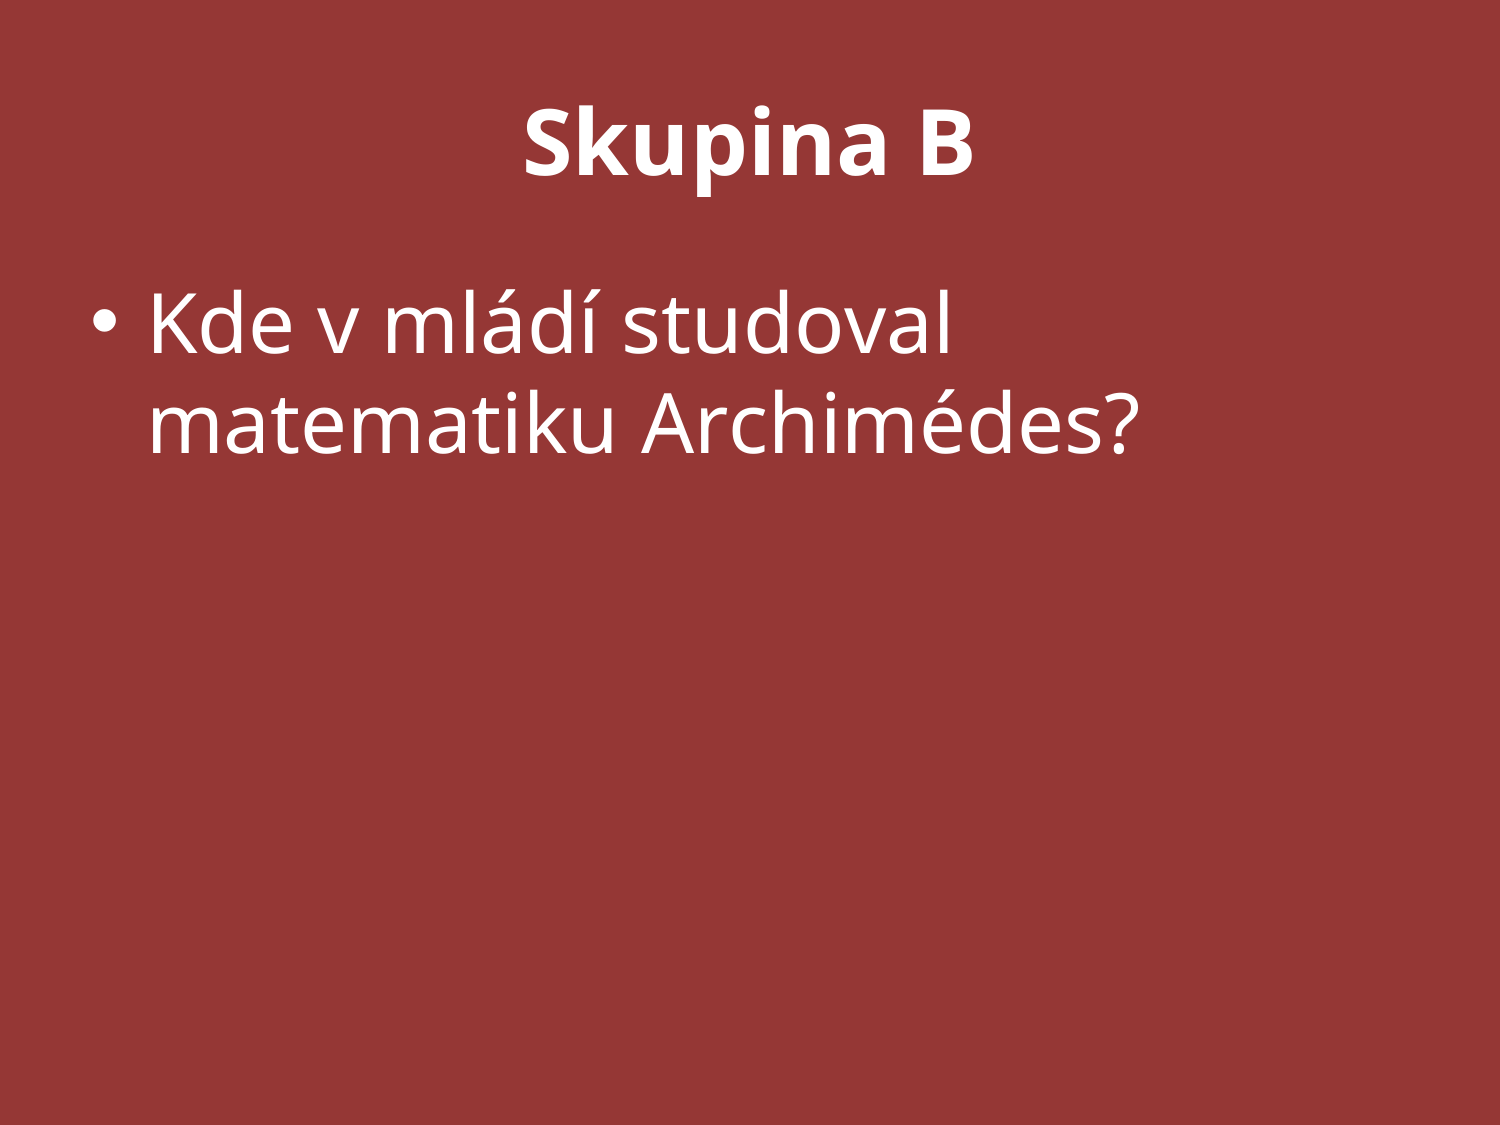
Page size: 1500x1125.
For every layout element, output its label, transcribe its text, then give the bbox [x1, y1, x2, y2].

list Kde v mládí studoval matematiku Archimédes? [75, 262, 1426, 1006]
title Skupina B [75, 45, 1426, 233]
